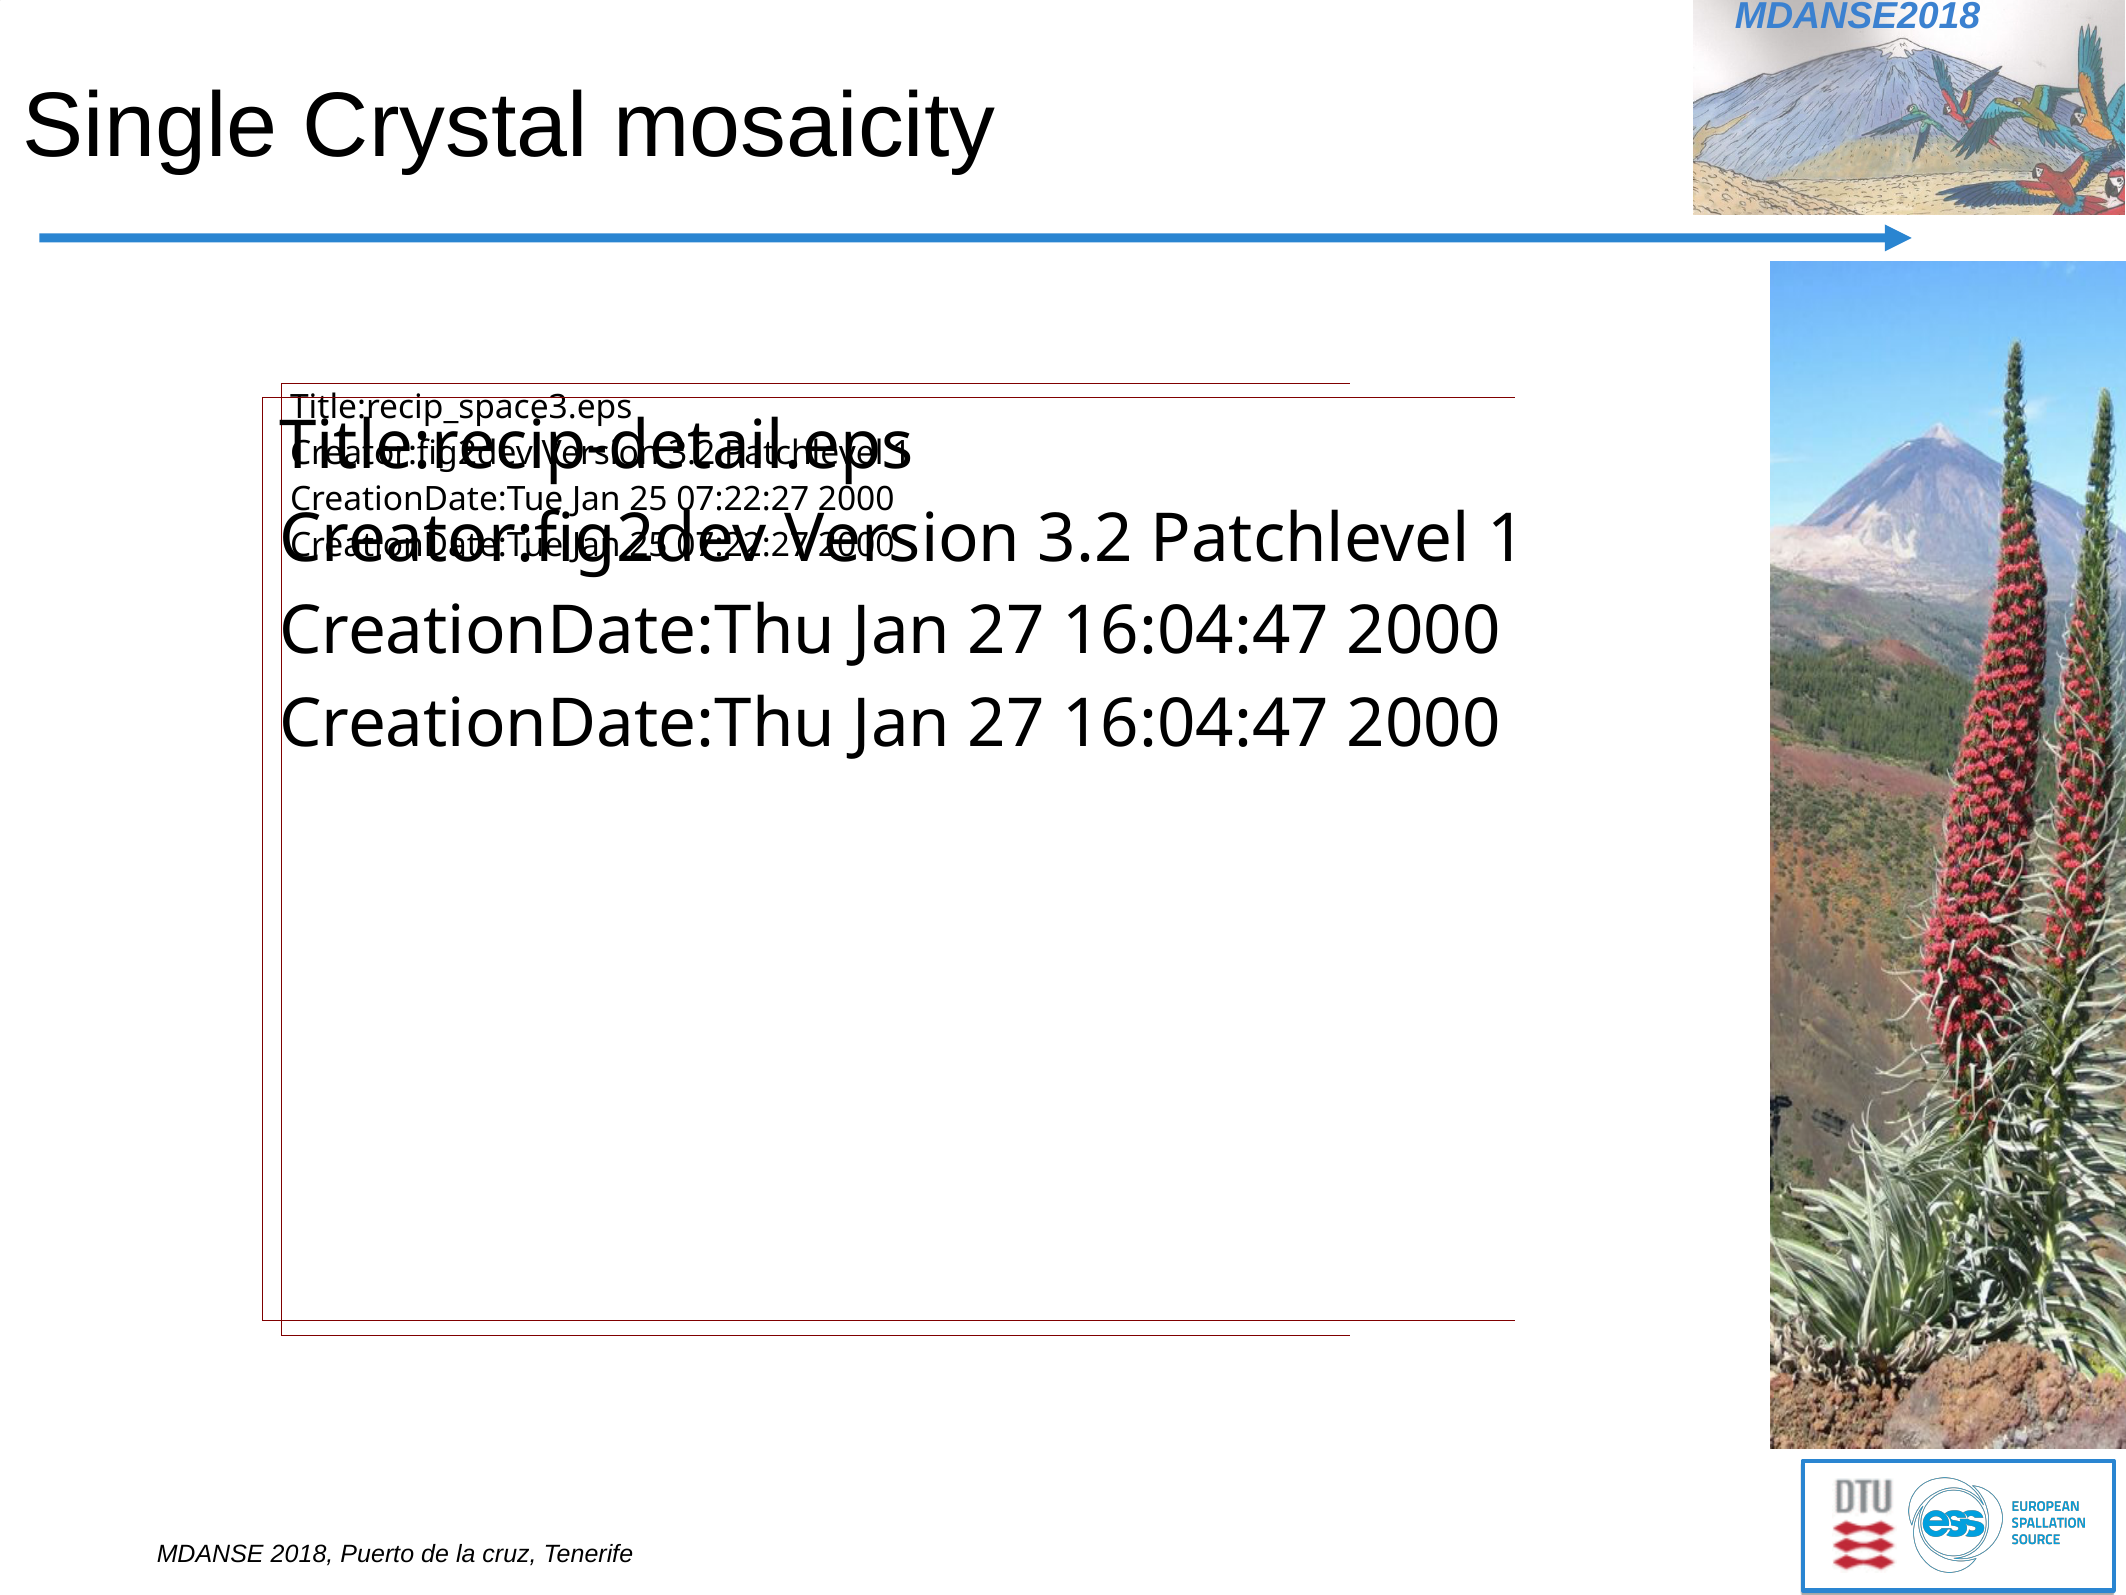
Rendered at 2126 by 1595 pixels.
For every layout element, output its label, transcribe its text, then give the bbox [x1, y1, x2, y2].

picture [1832, 1477, 1897, 1573]
picture [1770, 261, 2126, 1449]
picture [1693, 0, 2125, 215]
title Single Crystal mosaicity [22, 40, 1938, 209]
picture [257, 380, 1516, 1336]
picture [1908, 1477, 2085, 1573]
